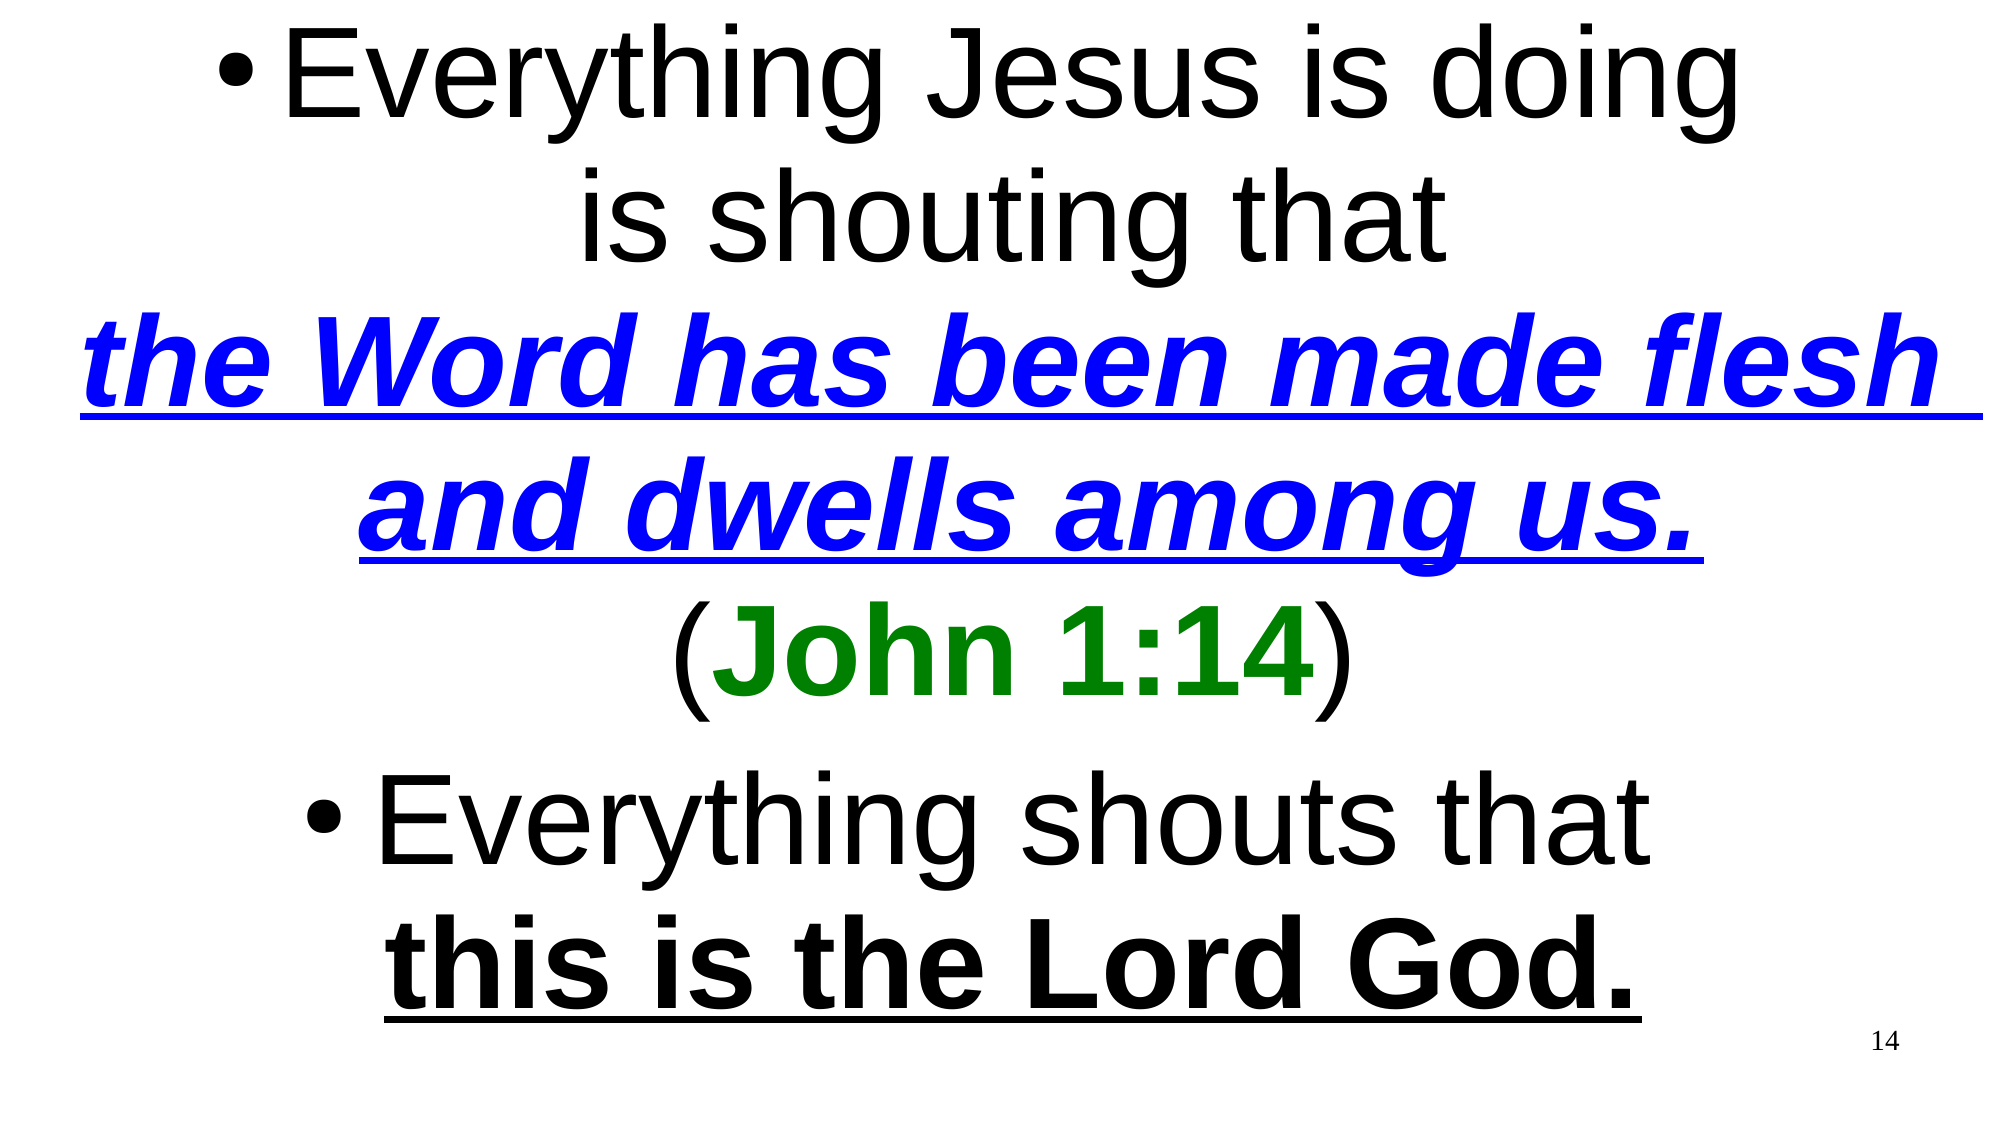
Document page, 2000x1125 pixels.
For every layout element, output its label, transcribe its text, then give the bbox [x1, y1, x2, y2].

list Everything Jesus is doing is shouting that the Word has been made flesh and dwells among us. (John 1:14) Everything shouts that this is the Lord God. [0, 0, 1996, 1123]
